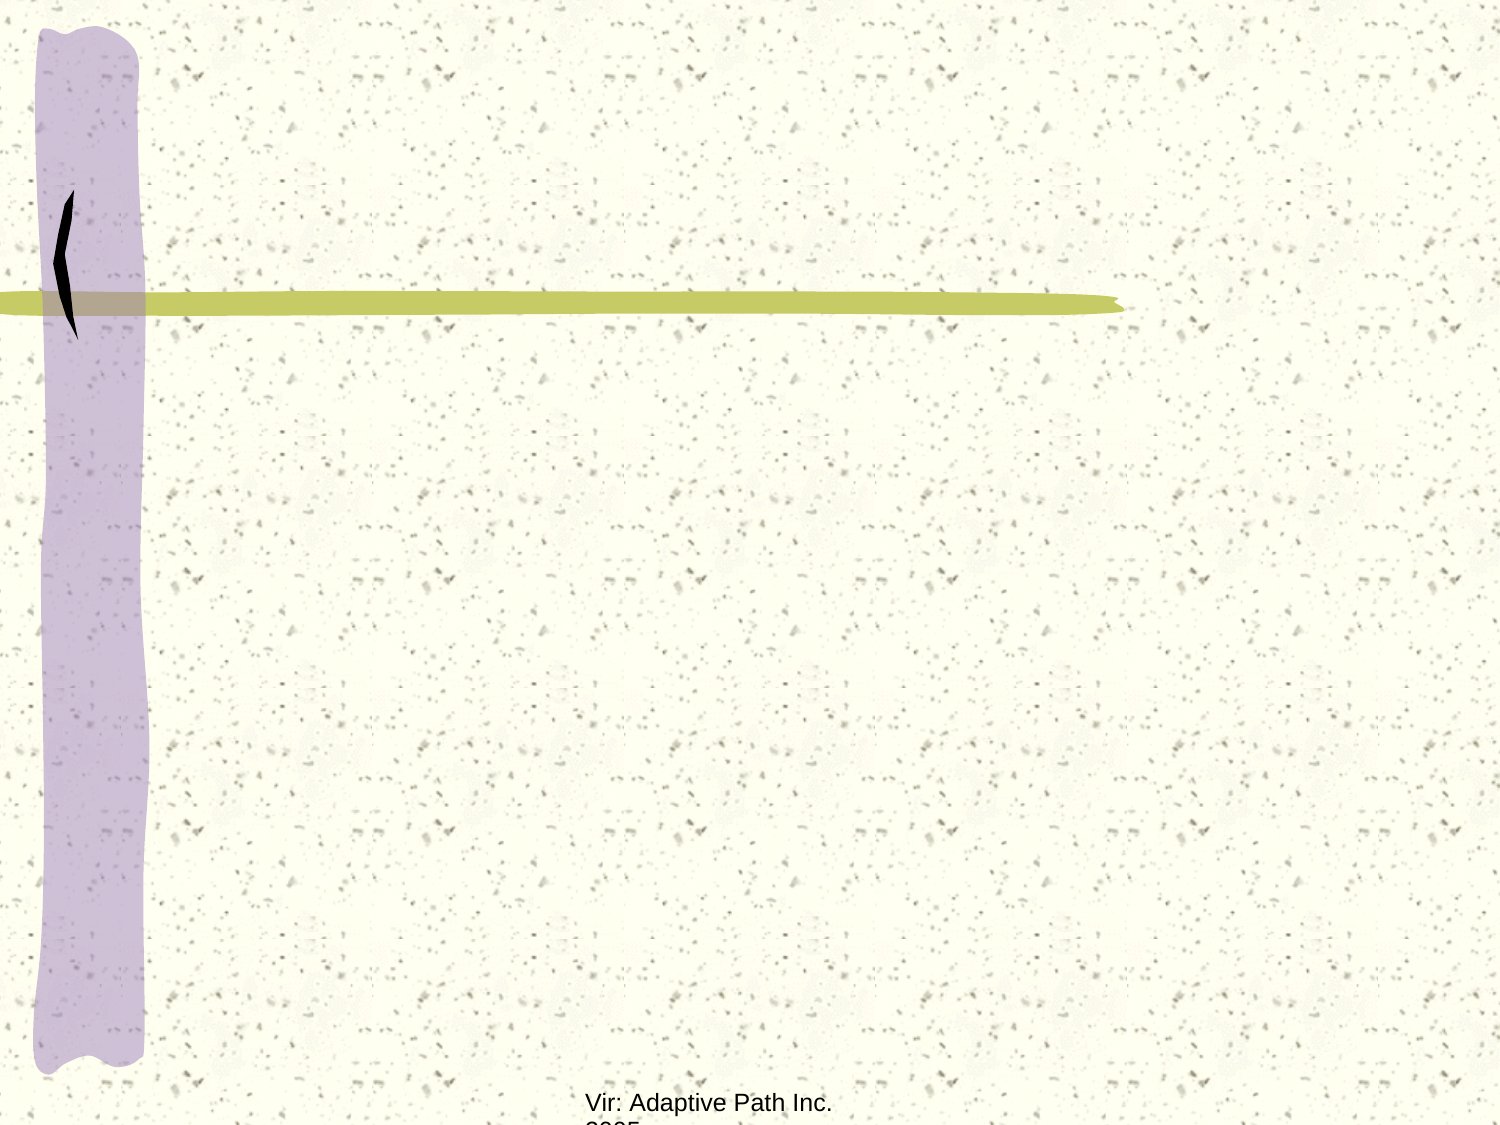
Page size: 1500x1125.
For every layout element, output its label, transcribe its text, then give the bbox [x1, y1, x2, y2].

title [110, 84, 305, 290]
picture [0, 0, 1500, 1125]
title [1146, 84, 1392, 290]
text_box Vir: Adaptive Path Inc. 2005 [584, 1088, 897, 1117]
